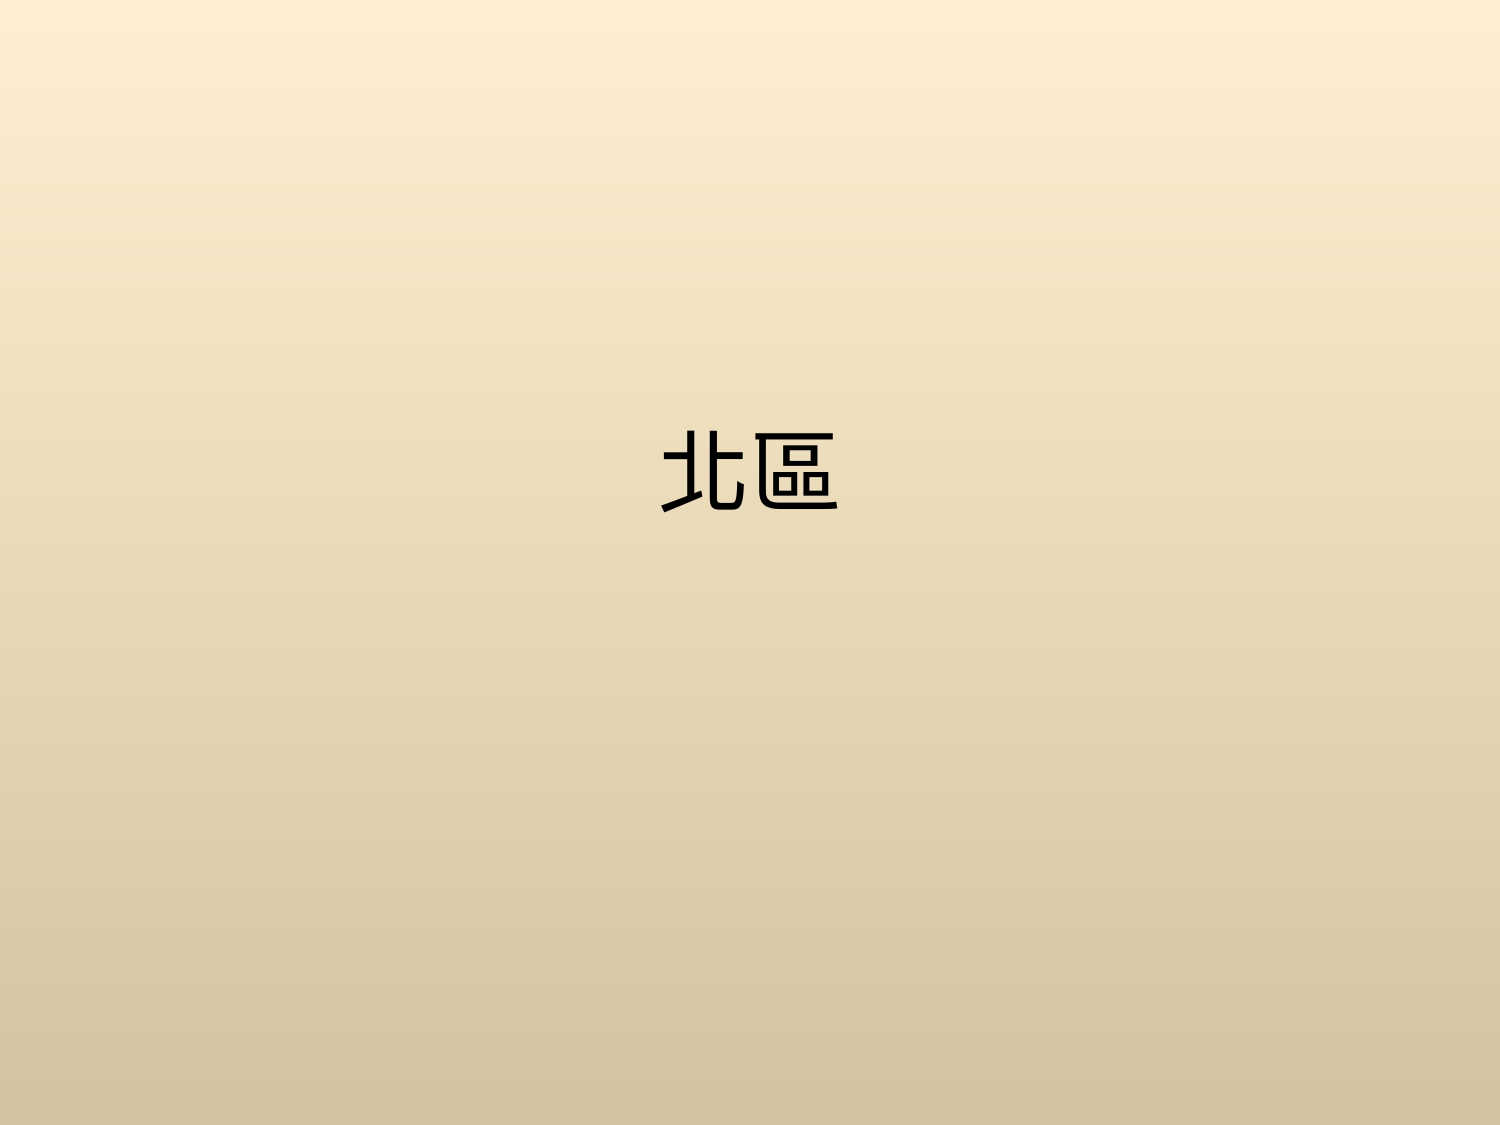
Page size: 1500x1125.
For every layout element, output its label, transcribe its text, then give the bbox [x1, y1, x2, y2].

title 北區 [112, 349, 1388, 591]
